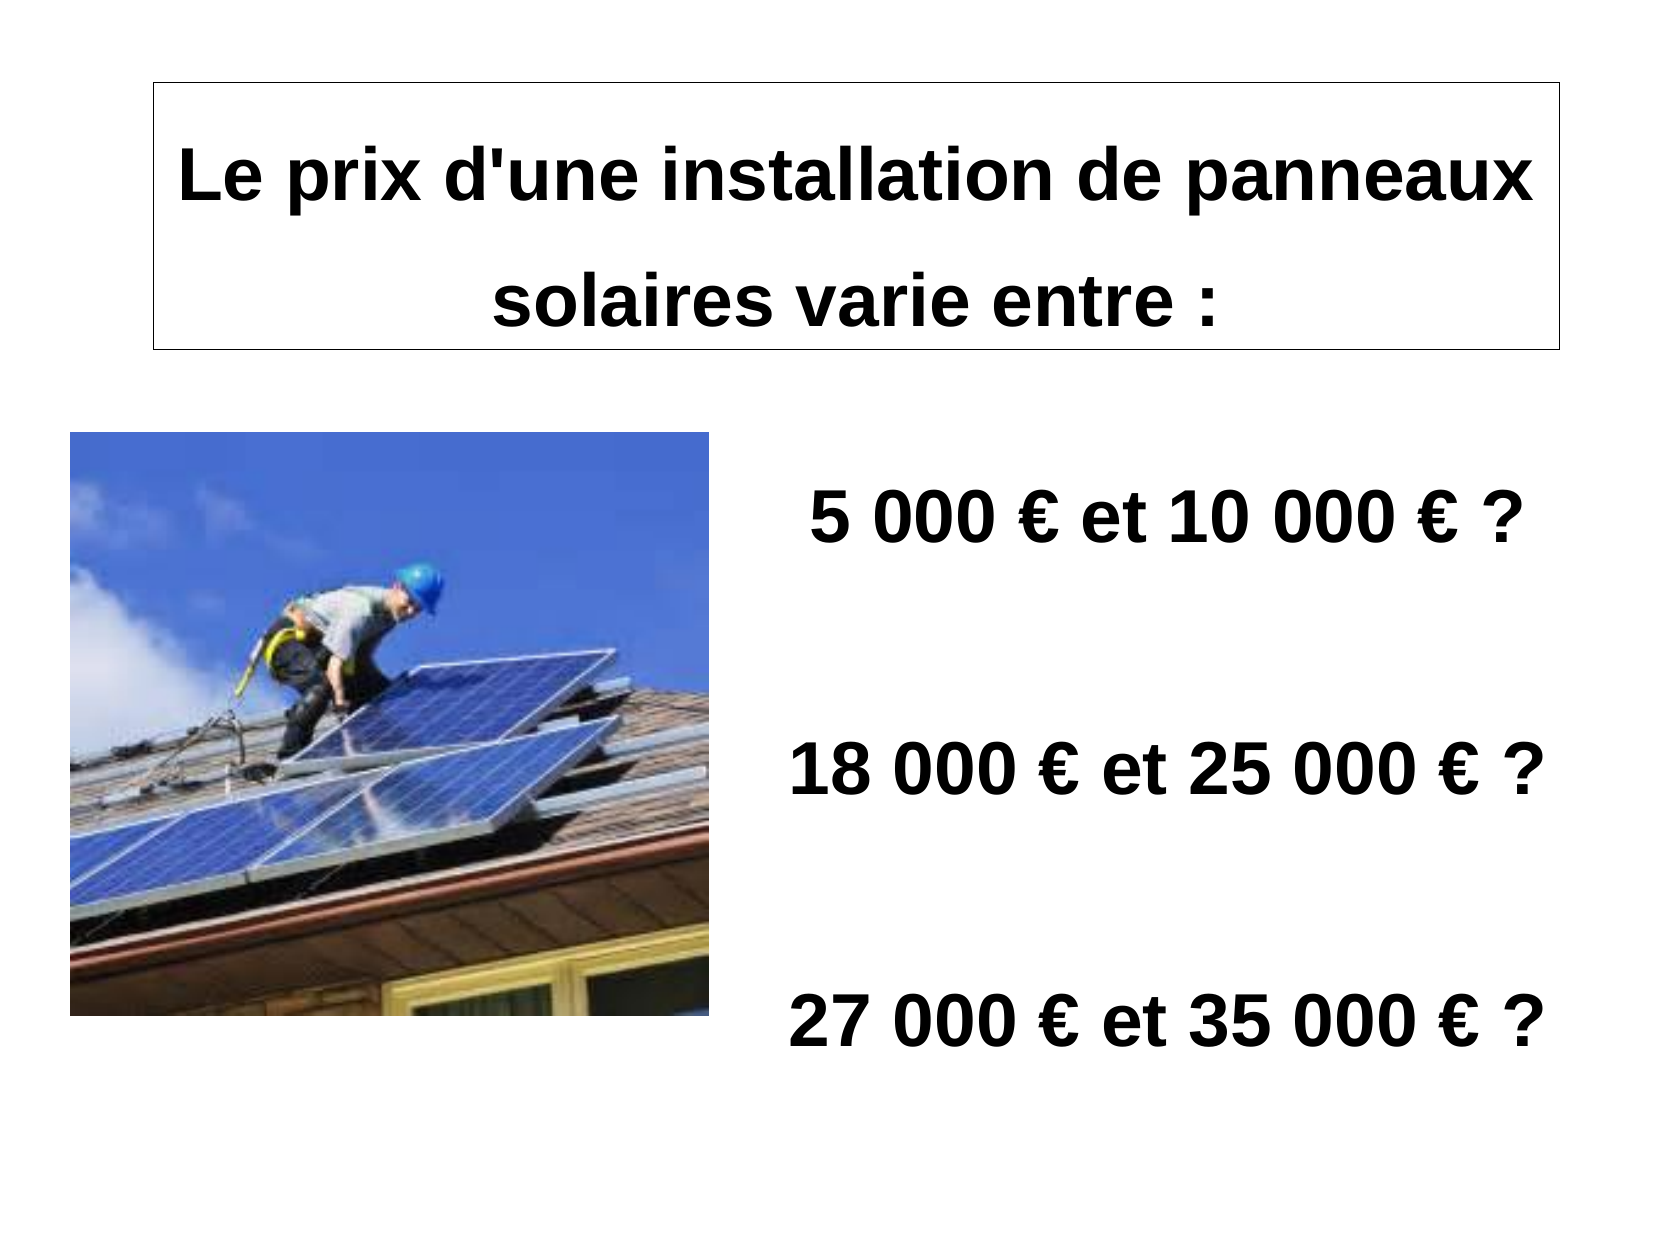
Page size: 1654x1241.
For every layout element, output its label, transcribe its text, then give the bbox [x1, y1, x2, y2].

text_box Le prix d'une installation de panneaux solaires varie entre : [153, 82, 1560, 308]
picture [70, 432, 709, 1016]
text_box 5 000 € et 10 000 € ? 18 000 € et 25 000 € ? 27 000 € et 35 000 € ? [661, 425, 1571, 1241]
